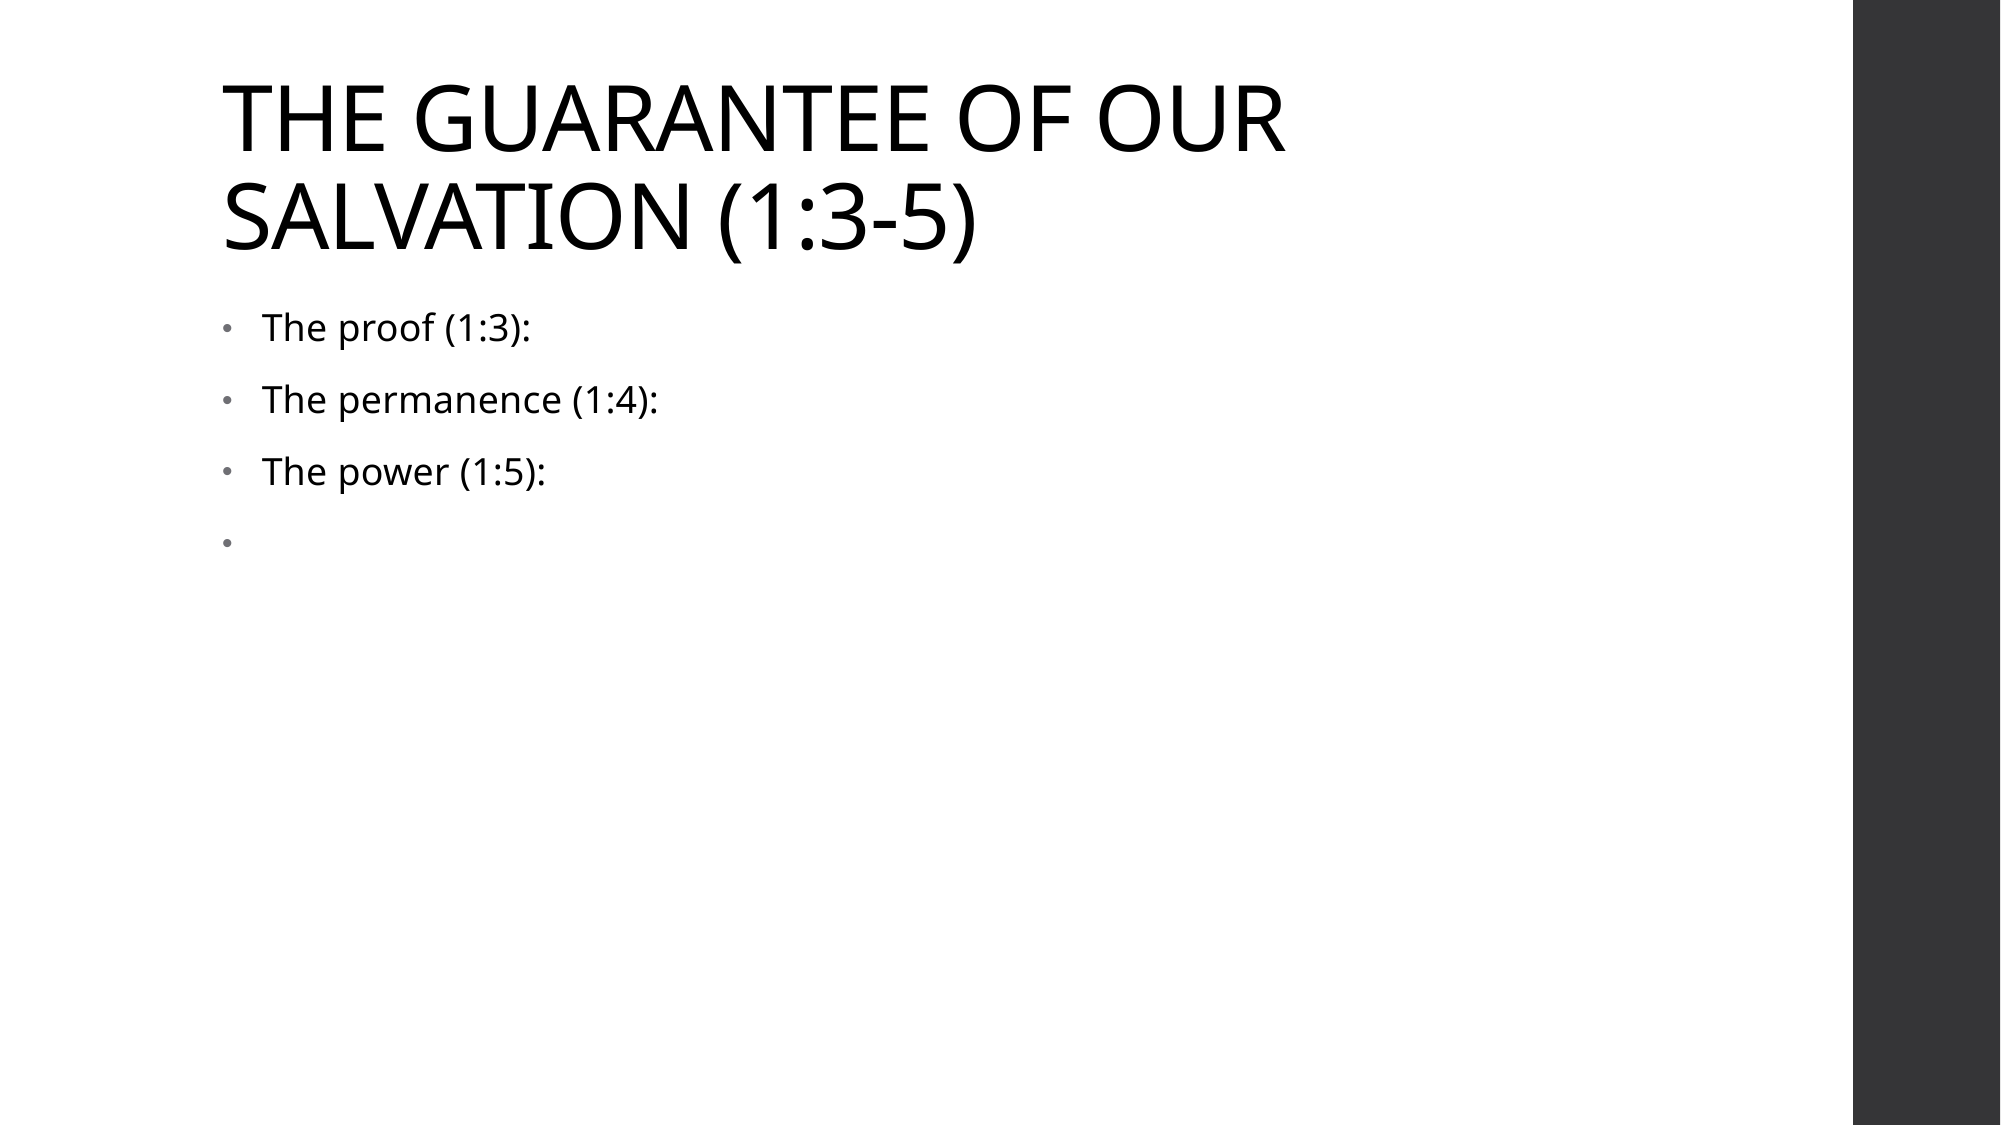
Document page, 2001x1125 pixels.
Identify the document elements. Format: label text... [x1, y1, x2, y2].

list The proof (1:3): The permanence (1:4): The power (1:5): [206, 299, 1617, 1014]
title THE GUARANTEE OF OUR SALVATION (1:3-5) [206, 60, 1797, 278]
